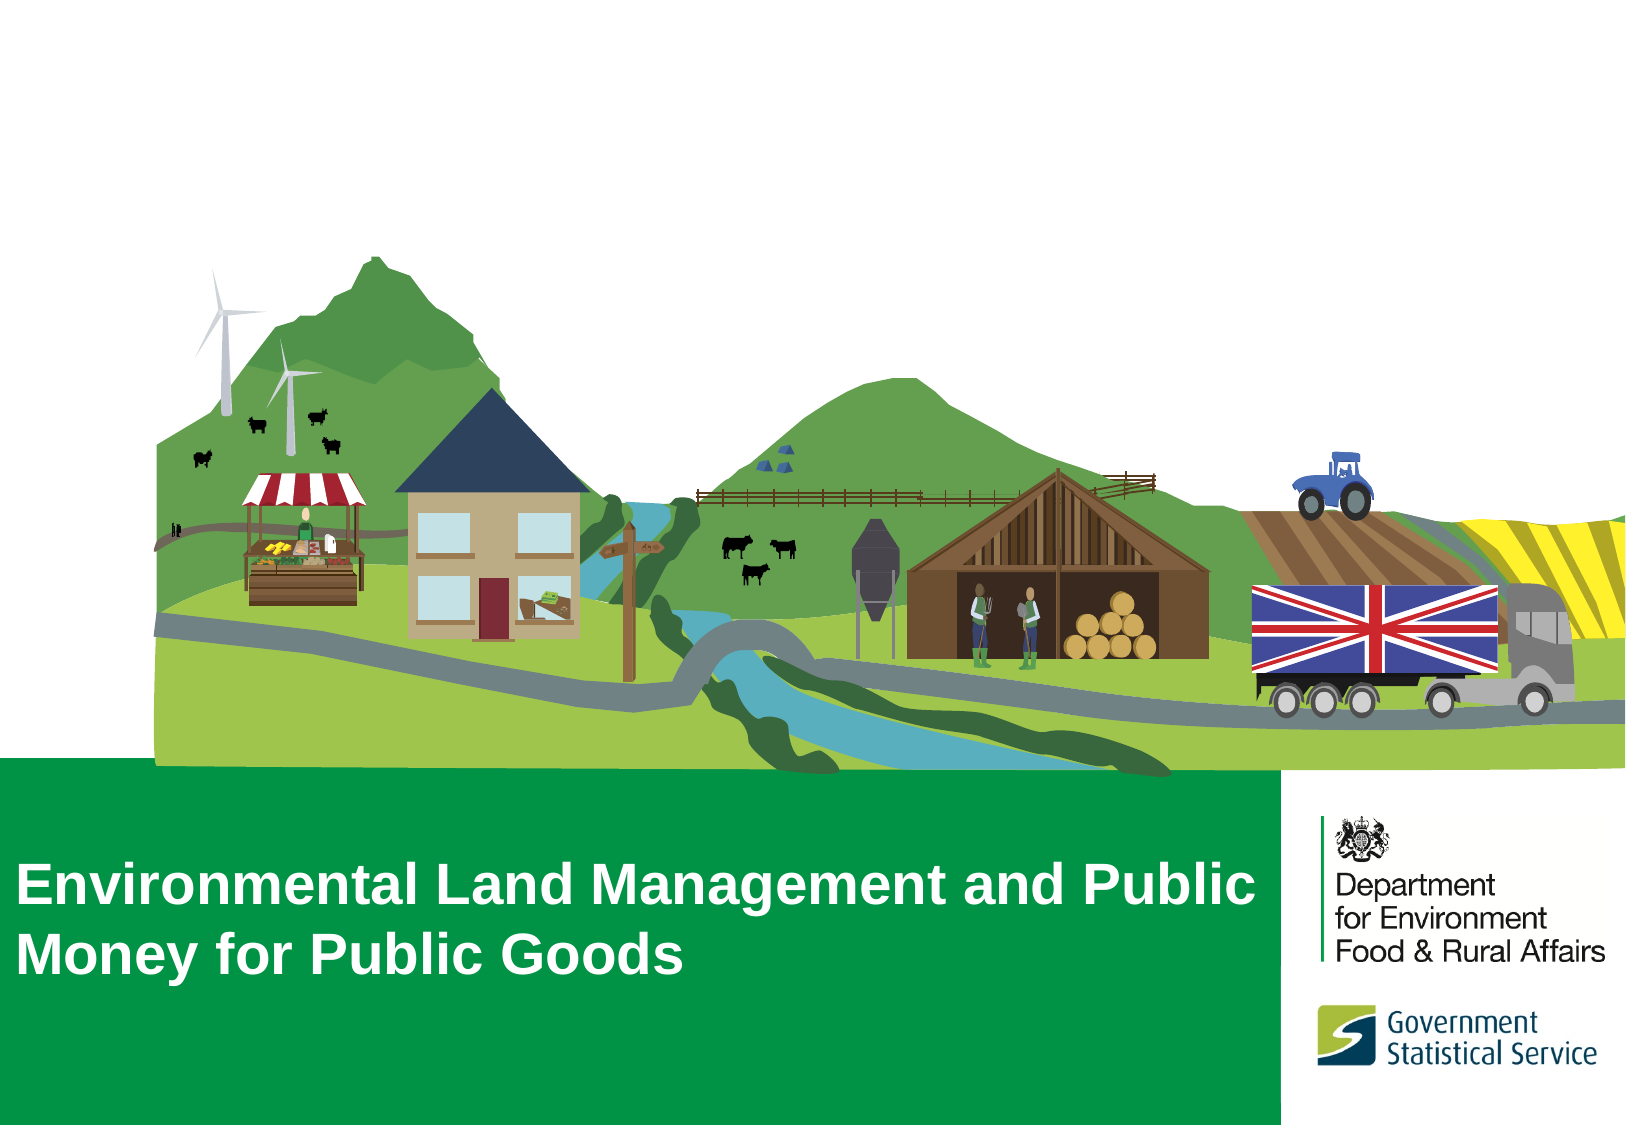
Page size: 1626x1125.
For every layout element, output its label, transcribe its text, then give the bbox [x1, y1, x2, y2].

picture [0, 256, 1625, 962]
picture [1280, 966, 1605, 1103]
text_box Environmental Land Management and Public Money for Public Goods [0, 825, 1281, 1125]
